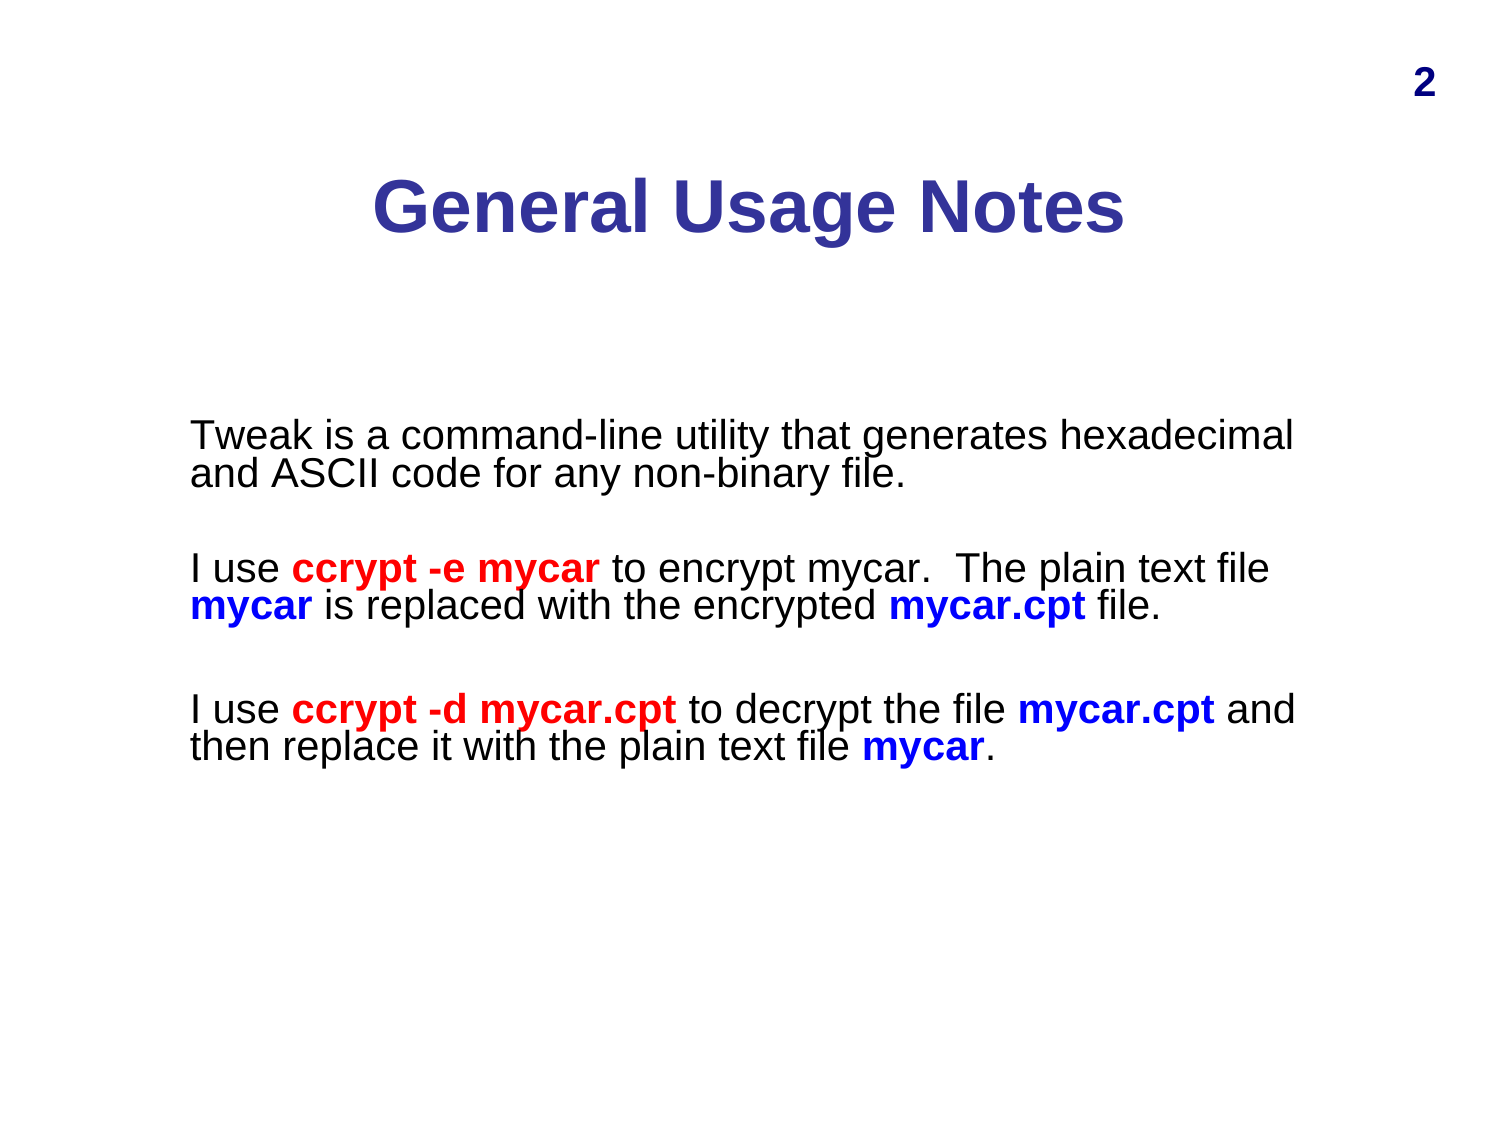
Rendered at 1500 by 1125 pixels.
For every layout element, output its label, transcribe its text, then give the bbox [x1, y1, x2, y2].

text_box 2 [1387, 47, 1463, 113]
title General Usage Notes [75, 149, 1426, 263]
list Tweak is a command-line utility that generates hexadecimal and ASCII code for any non-binary file. I use ccrypt -e mycar to encrypt mycar. The plain text file mycar is replaced with the encrypted mycar.cpt file. I use ccrypt -d mycar.cpt to decrypt the file mycar.cpt and then replace it with the plain text file mycar. [112, 412, 1351, 841]
